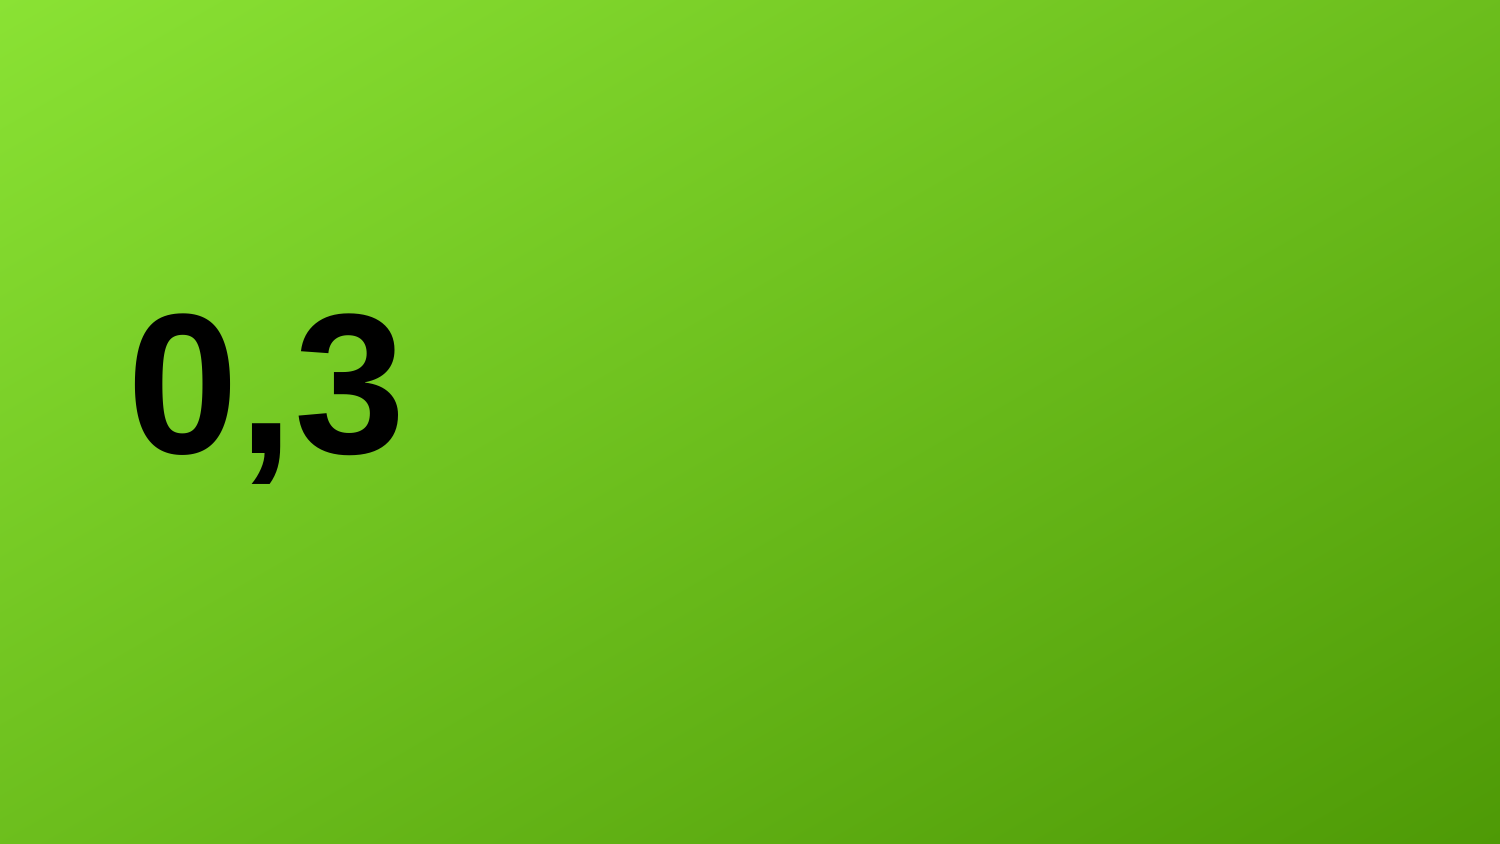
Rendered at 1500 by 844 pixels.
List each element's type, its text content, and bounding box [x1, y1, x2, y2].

title 0,3 [112, 318, 1388, 509]
